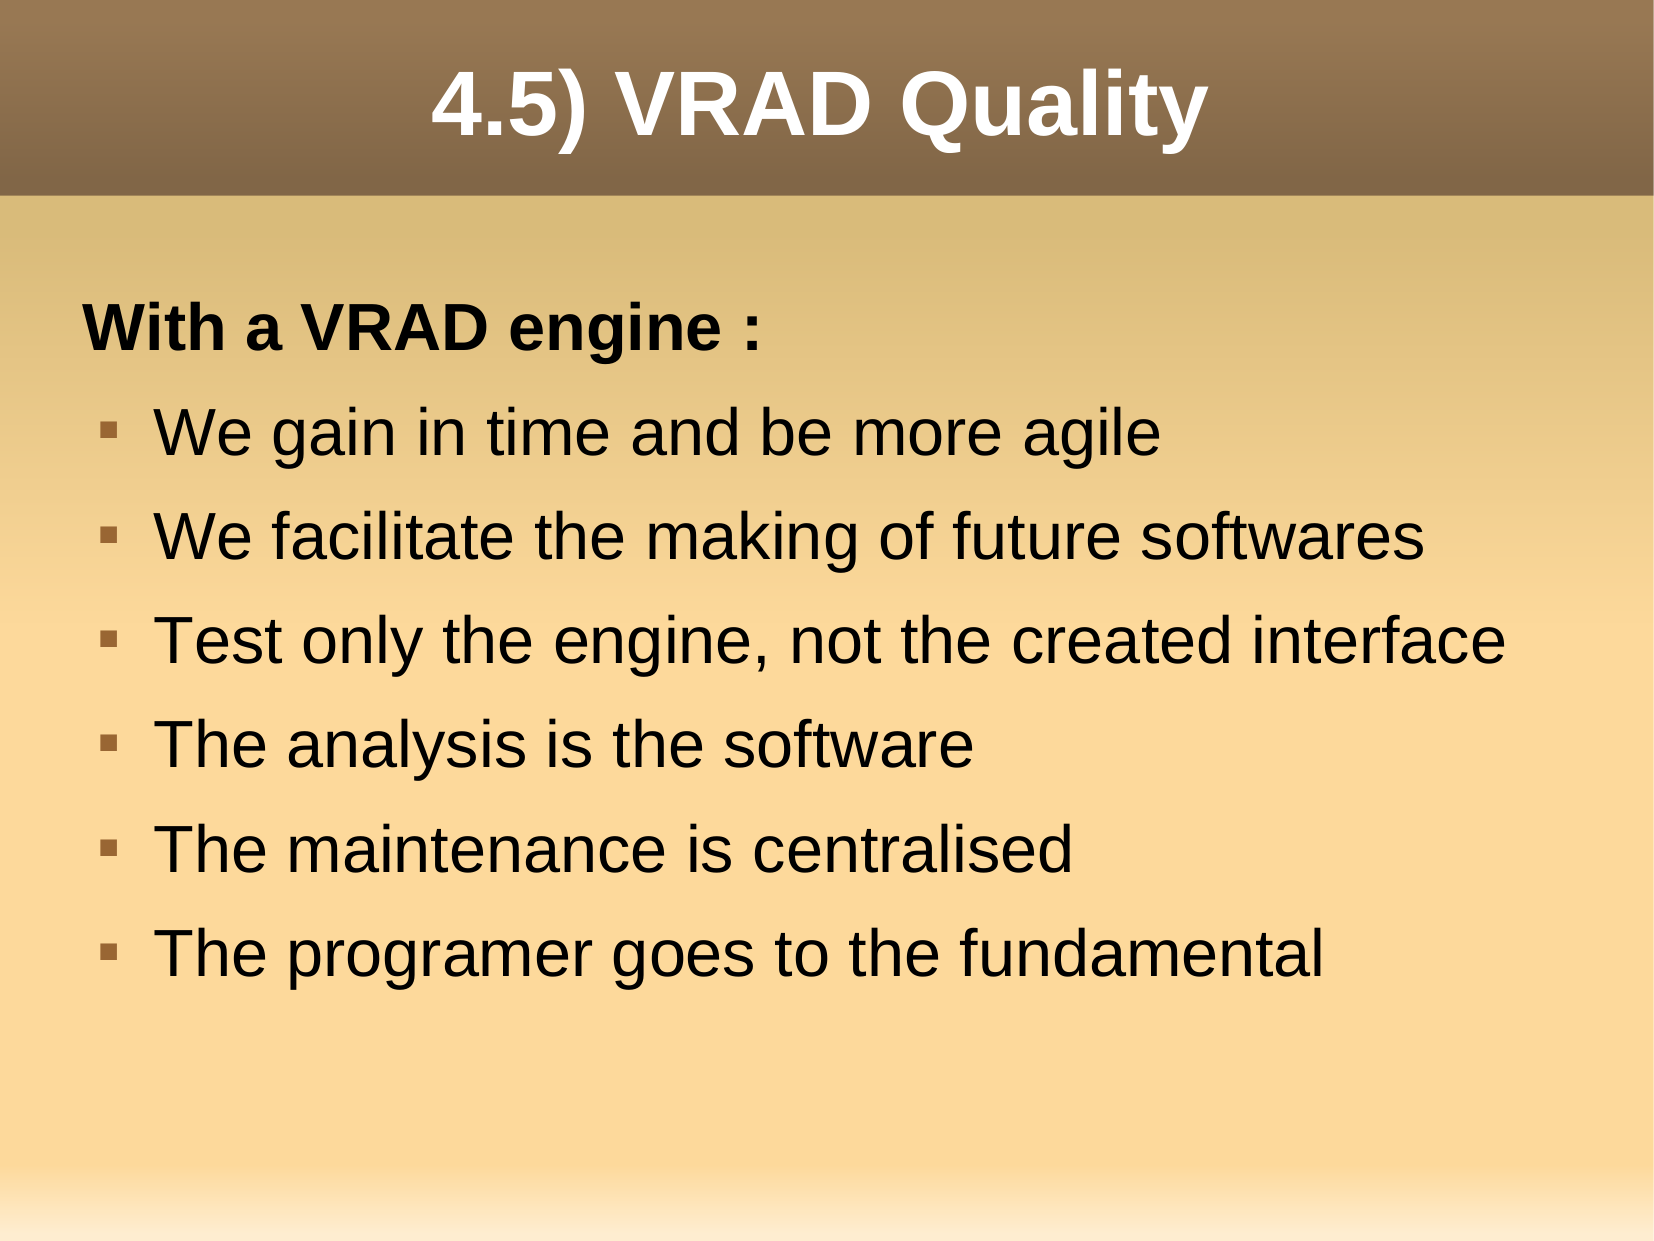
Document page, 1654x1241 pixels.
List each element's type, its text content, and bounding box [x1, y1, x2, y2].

picture [0, 0, 1654, 1241]
title 4.5) VRAD Quality [76, 7, 1565, 200]
list With a VRAD engine : We gain in time and be more agile We facilitate the making of future softwares Test only the engine, not the created interface The analysis is the software The maintenance is centralised The programer goes to the fundamental [82, 290, 1571, 1094]
